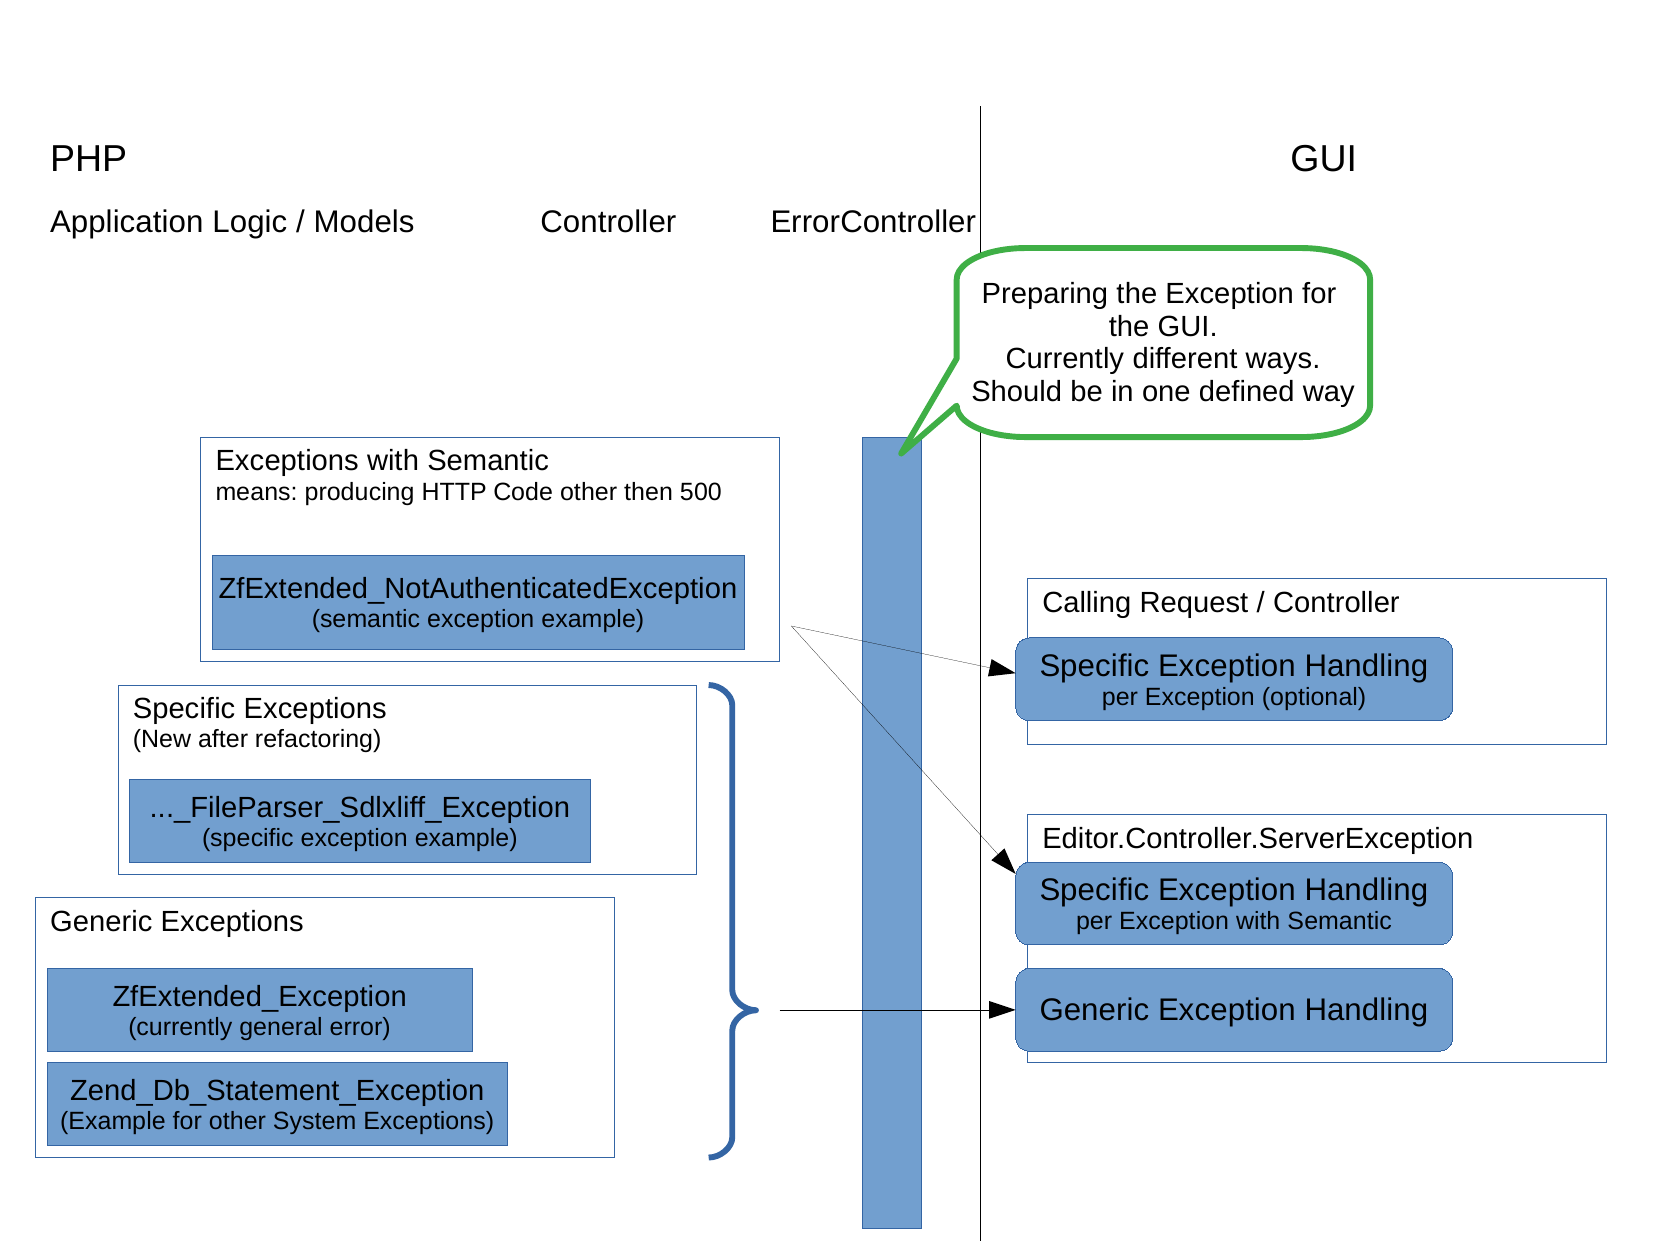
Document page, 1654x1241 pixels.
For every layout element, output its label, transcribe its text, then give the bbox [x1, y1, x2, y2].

text_box [862, 1011, 922, 1229]
text_box Specific Exceptions (New after refactoring) [118, 685, 697, 875]
text_box Specific Exception Handling per Exception with Semantic [1015, 862, 1453, 945]
text_box Exceptions with Semantic means: producing HTTP Code other then 500 [200, 437, 780, 662]
text_box [862, 437, 922, 653]
text_box PHP [35, 129, 438, 196]
text_box Controller [525, 196, 755, 268]
text_box ErrorController [755, 196, 1052, 296]
text_box [862, 706, 922, 1010]
text_box Specific Exception Handling per Exception (optional) [1015, 637, 1453, 721]
text_box Application Logic / Models [35, 196, 508, 296]
text_box Preparing the Exception for the GUI. Currently different ways. Should be in one defined way [901, 248, 1371, 454]
text_box Editor.Controller.ServerException [1027, 814, 1607, 1063]
text_box Generic Exception Handling [1015, 968, 1453, 1052]
text_box Calling Request / Controller [1027, 578, 1607, 745]
text_box Generic Exceptions [35, 897, 615, 1158]
text_box Zend_Db_Statement_Exception (Example for other System Exceptions) [47, 1062, 508, 1146]
text_box GUI [1275, 129, 1607, 201]
text_box [862, 642, 922, 769]
